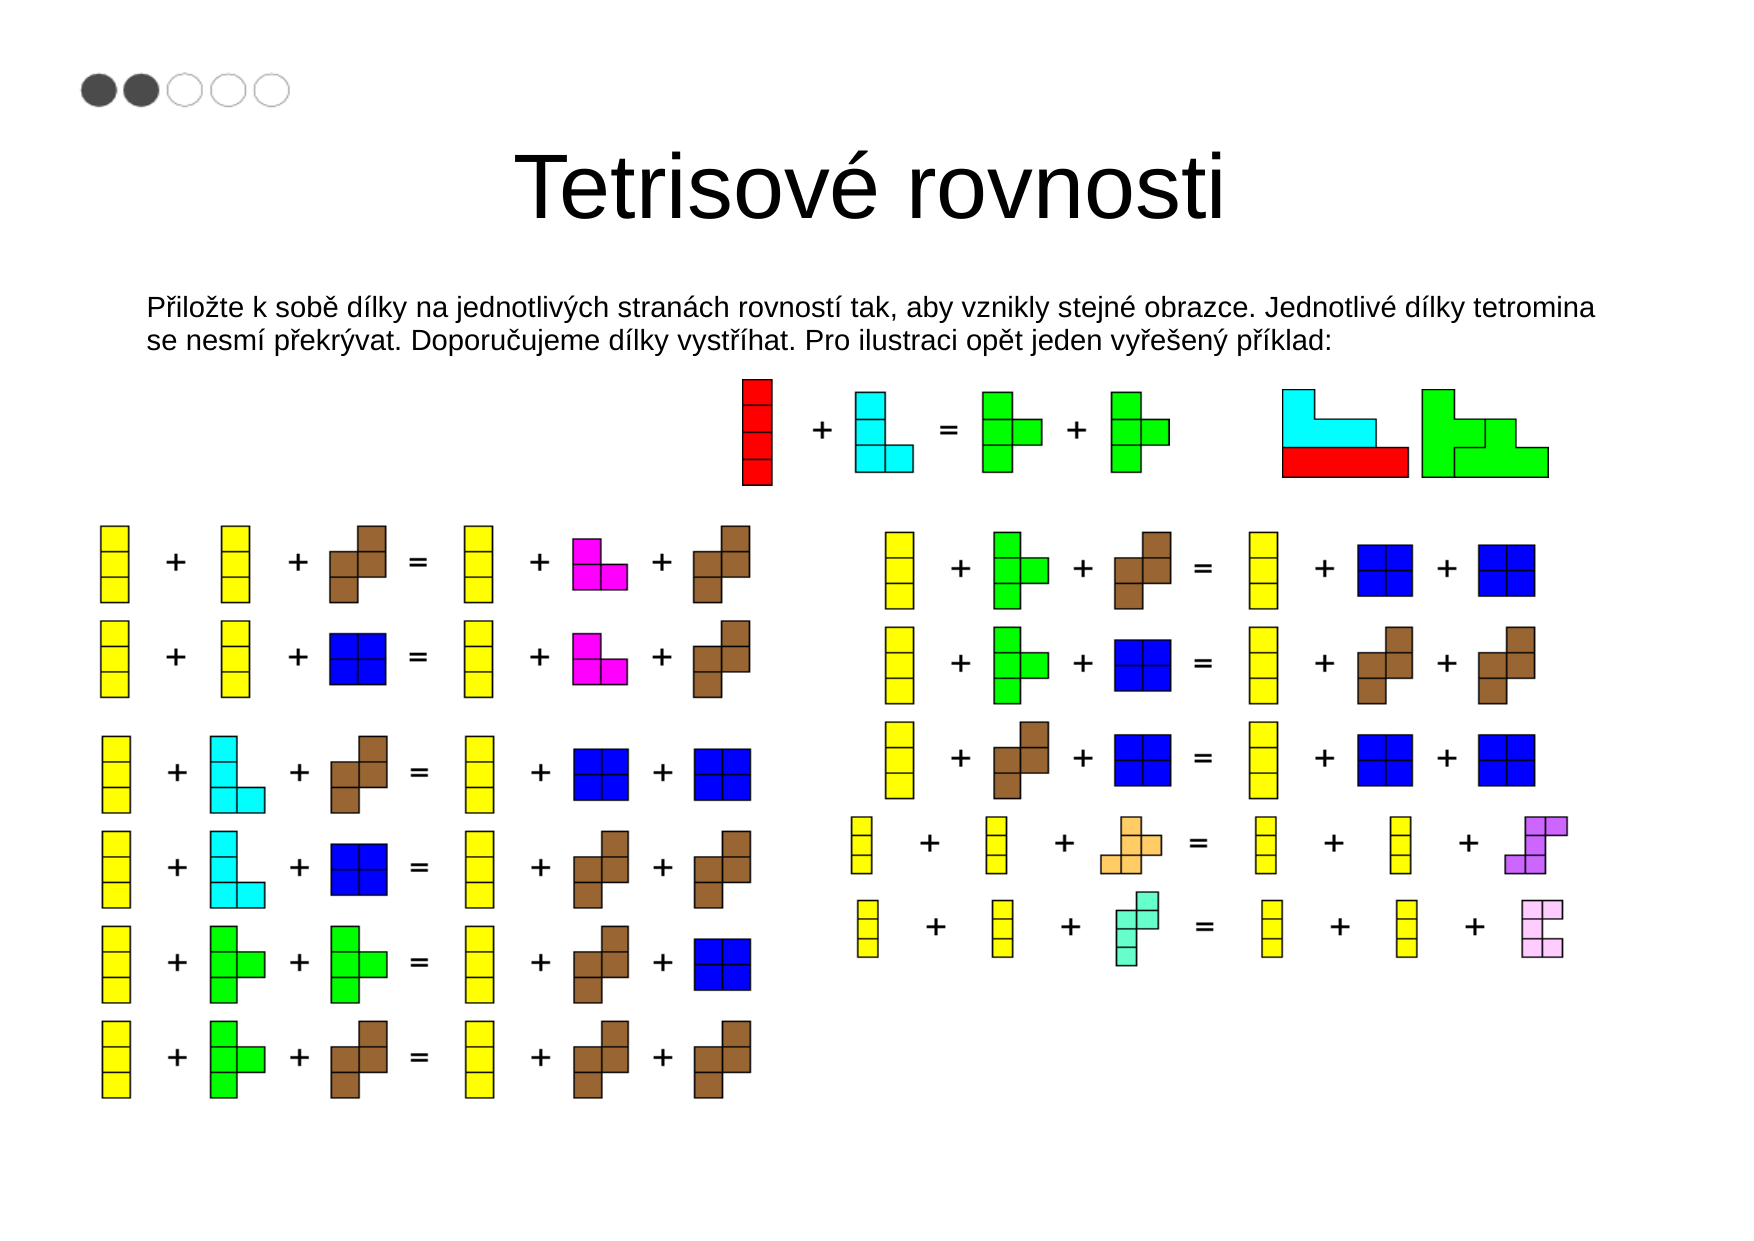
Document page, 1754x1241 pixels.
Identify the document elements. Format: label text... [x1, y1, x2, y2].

picture [742, 379, 1170, 486]
title Tetrisové rovnosti [135, 93, 1608, 281]
picture [88, 726, 773, 1113]
picture [88, 513, 766, 712]
picture [831, 522, 1579, 968]
text_box Přiložte k sobě dílky na jednotlivých stranách rovností tak, aby vznikly stejné obrazce. Jednotlivé dílky tetromina se nesmí překrývat. Doporučujeme dílky vystříhat. Pro ilustraci opět jeden vyřešený příklad: [146, 256, 1637, 391]
picture [74, 67, 293, 113]
picture [1282, 389, 1549, 478]
